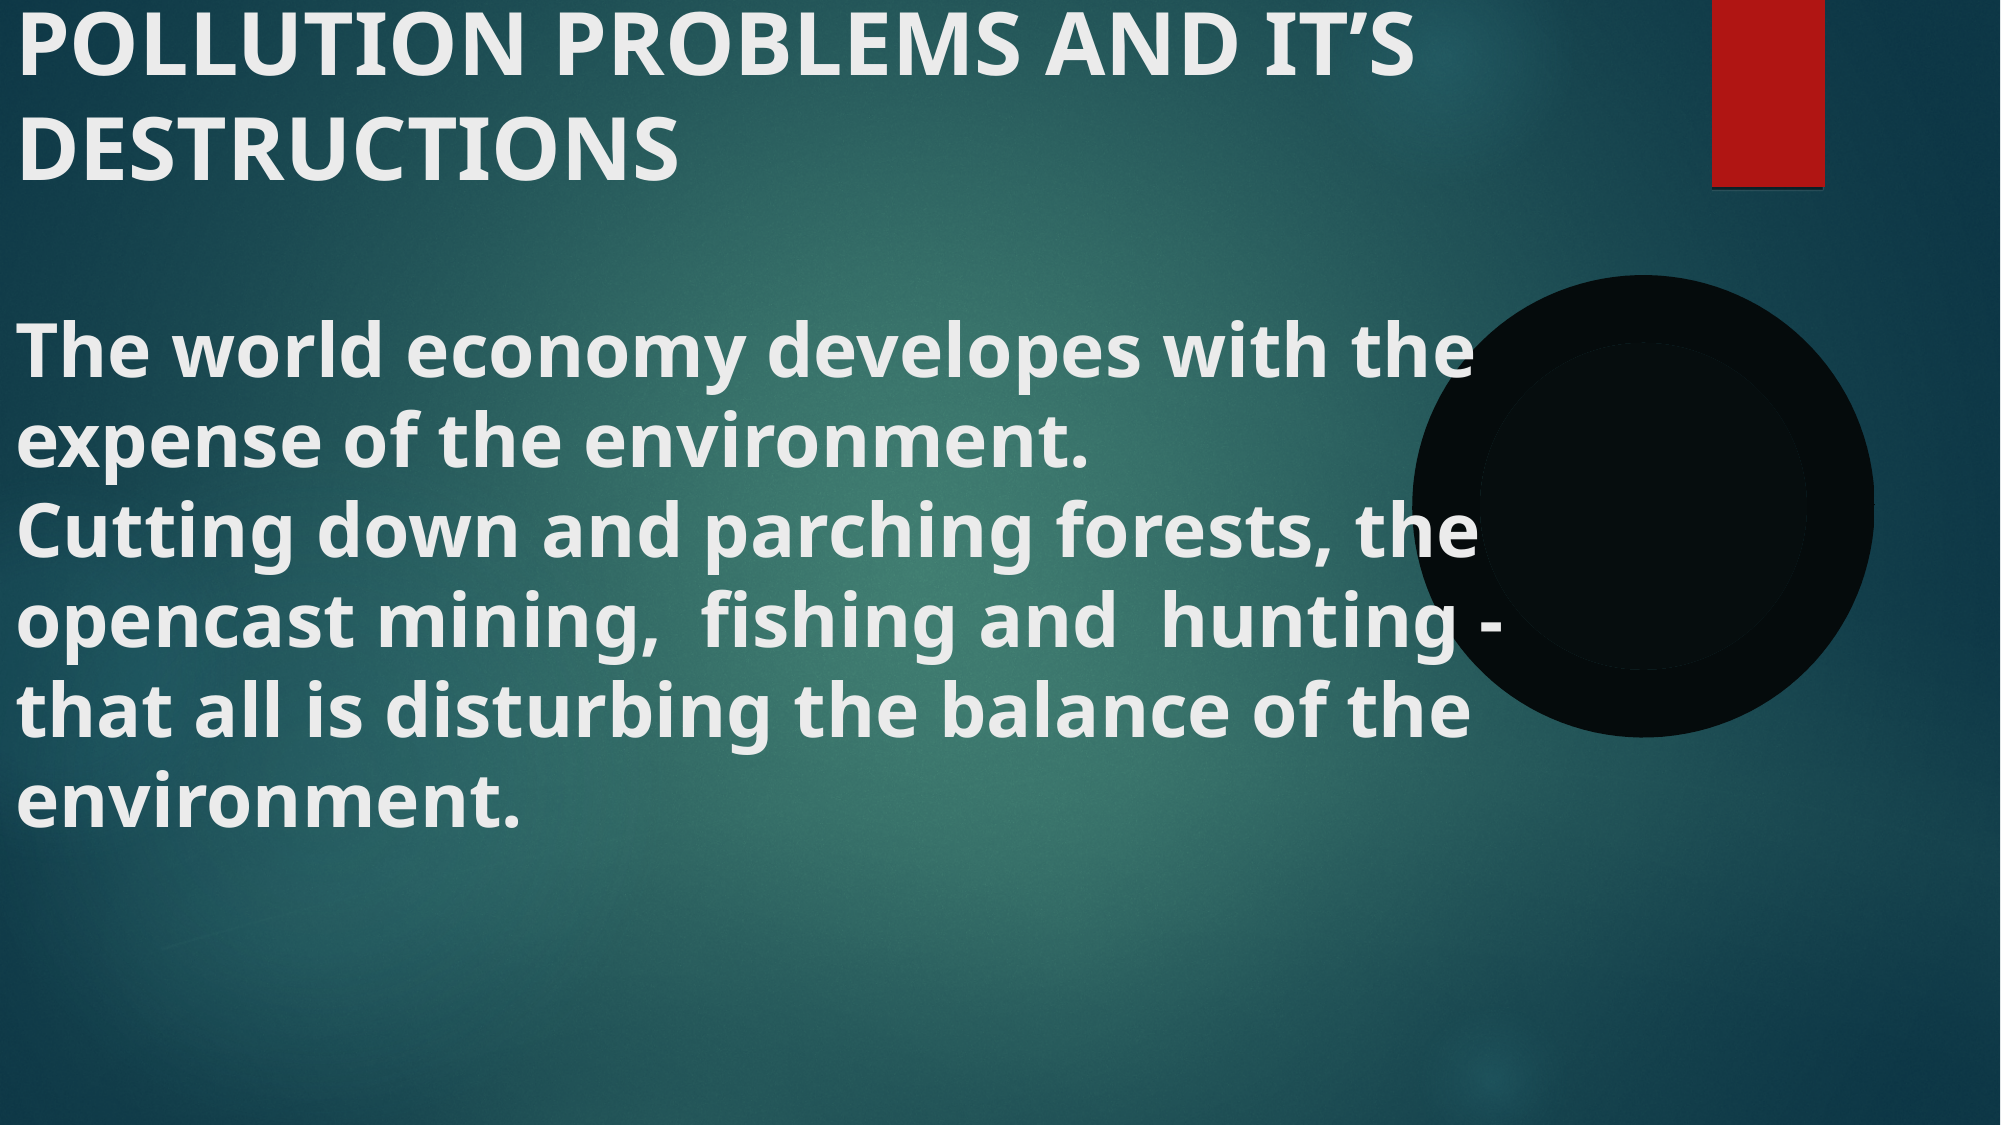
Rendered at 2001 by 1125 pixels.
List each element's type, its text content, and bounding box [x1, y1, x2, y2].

title POLLUTION PROBLEMS AND IT’S DESTRUCTIONS The world economy developes with the expense of the environment. Cutting down and parching forests, the opencast mining, fishing and hunting -that all is disturbing the balance of the environment. [0, 0, 1626, 899]
